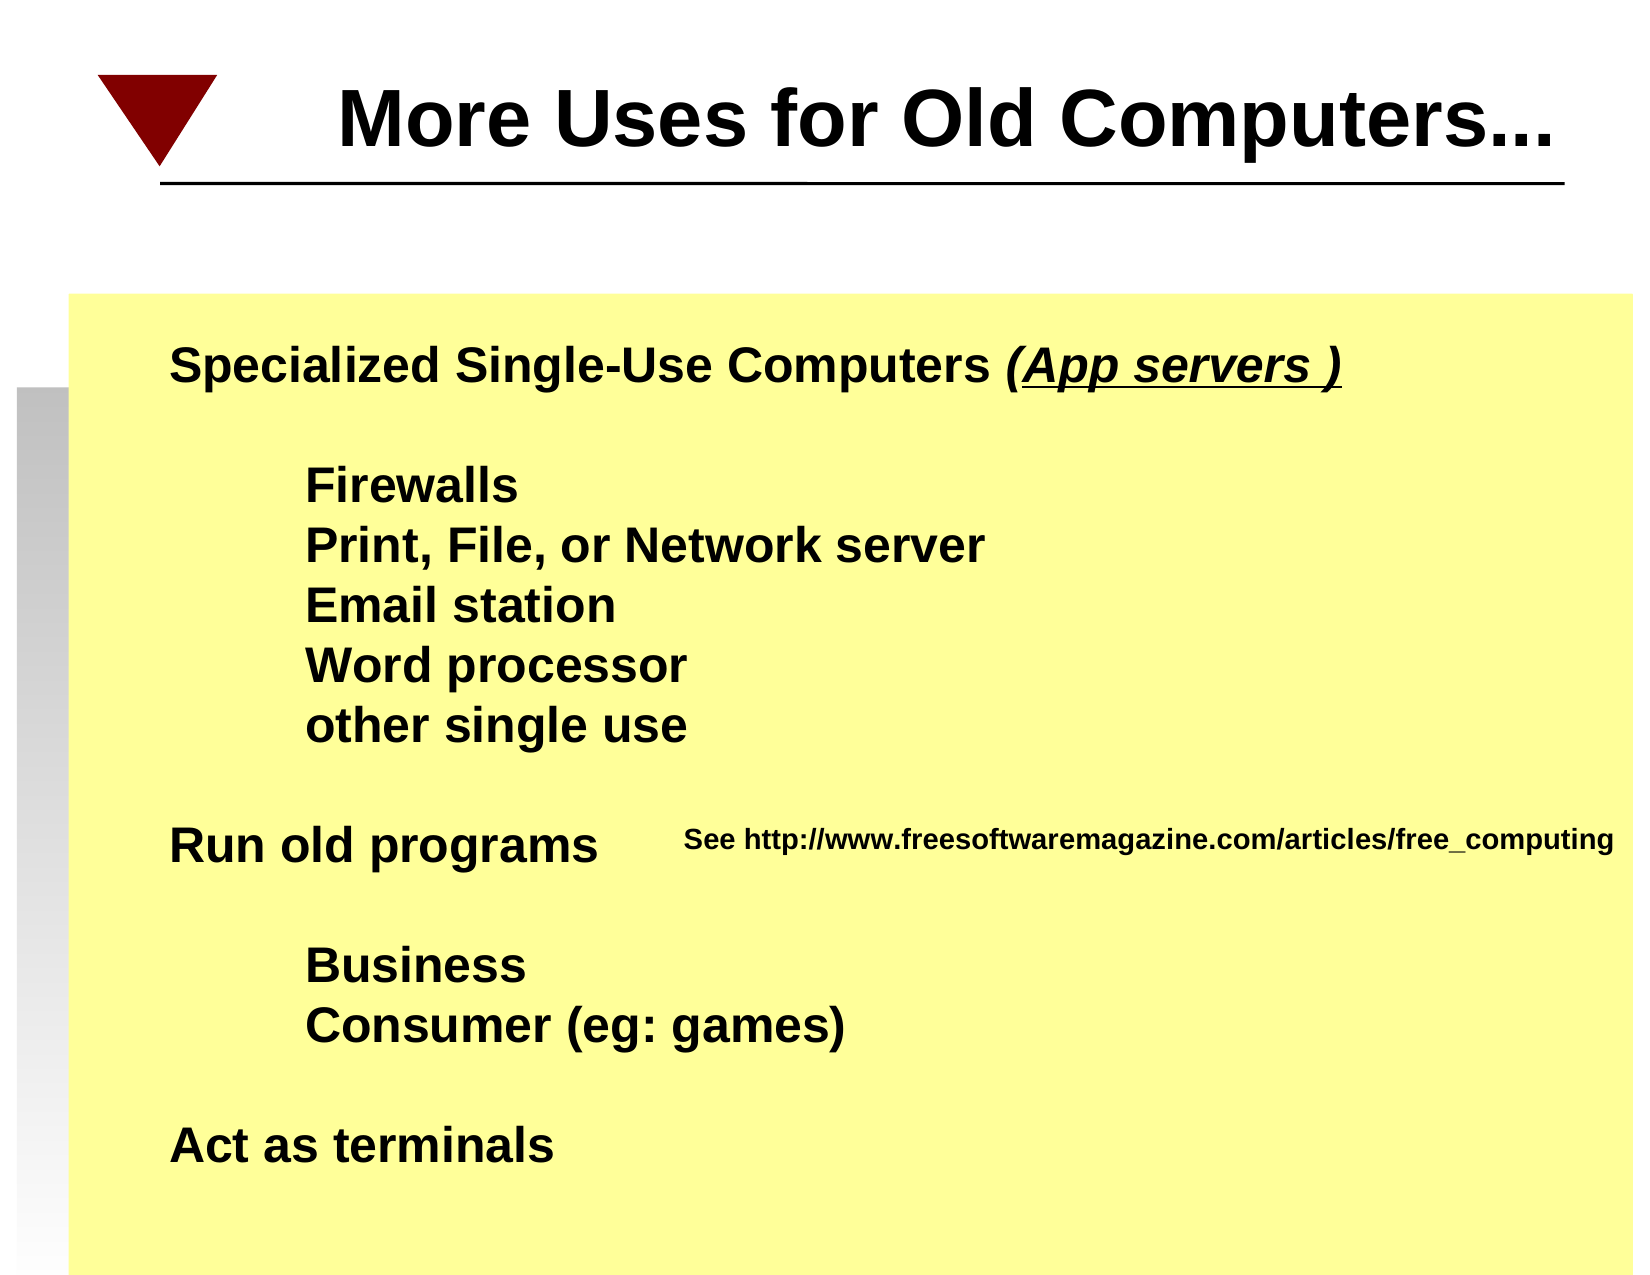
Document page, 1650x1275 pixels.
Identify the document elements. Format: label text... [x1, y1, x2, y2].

text_box [16, 294, 1633, 1275]
text_box [97, 74, 218, 167]
text_box See http://www.freesoftwaremagazine.com/articles/free_computing [669, 812, 1631, 863]
text_box Specialized Single-Use Computers (App servers ) Firewalls Print, File, or Network server Email station Word processor other single use Run old programs Business Consumer (eg: games) Act as terminals [112, 324, 1650, 1181]
list More Uses for Old Computers... [337, 72, 1613, 175]
